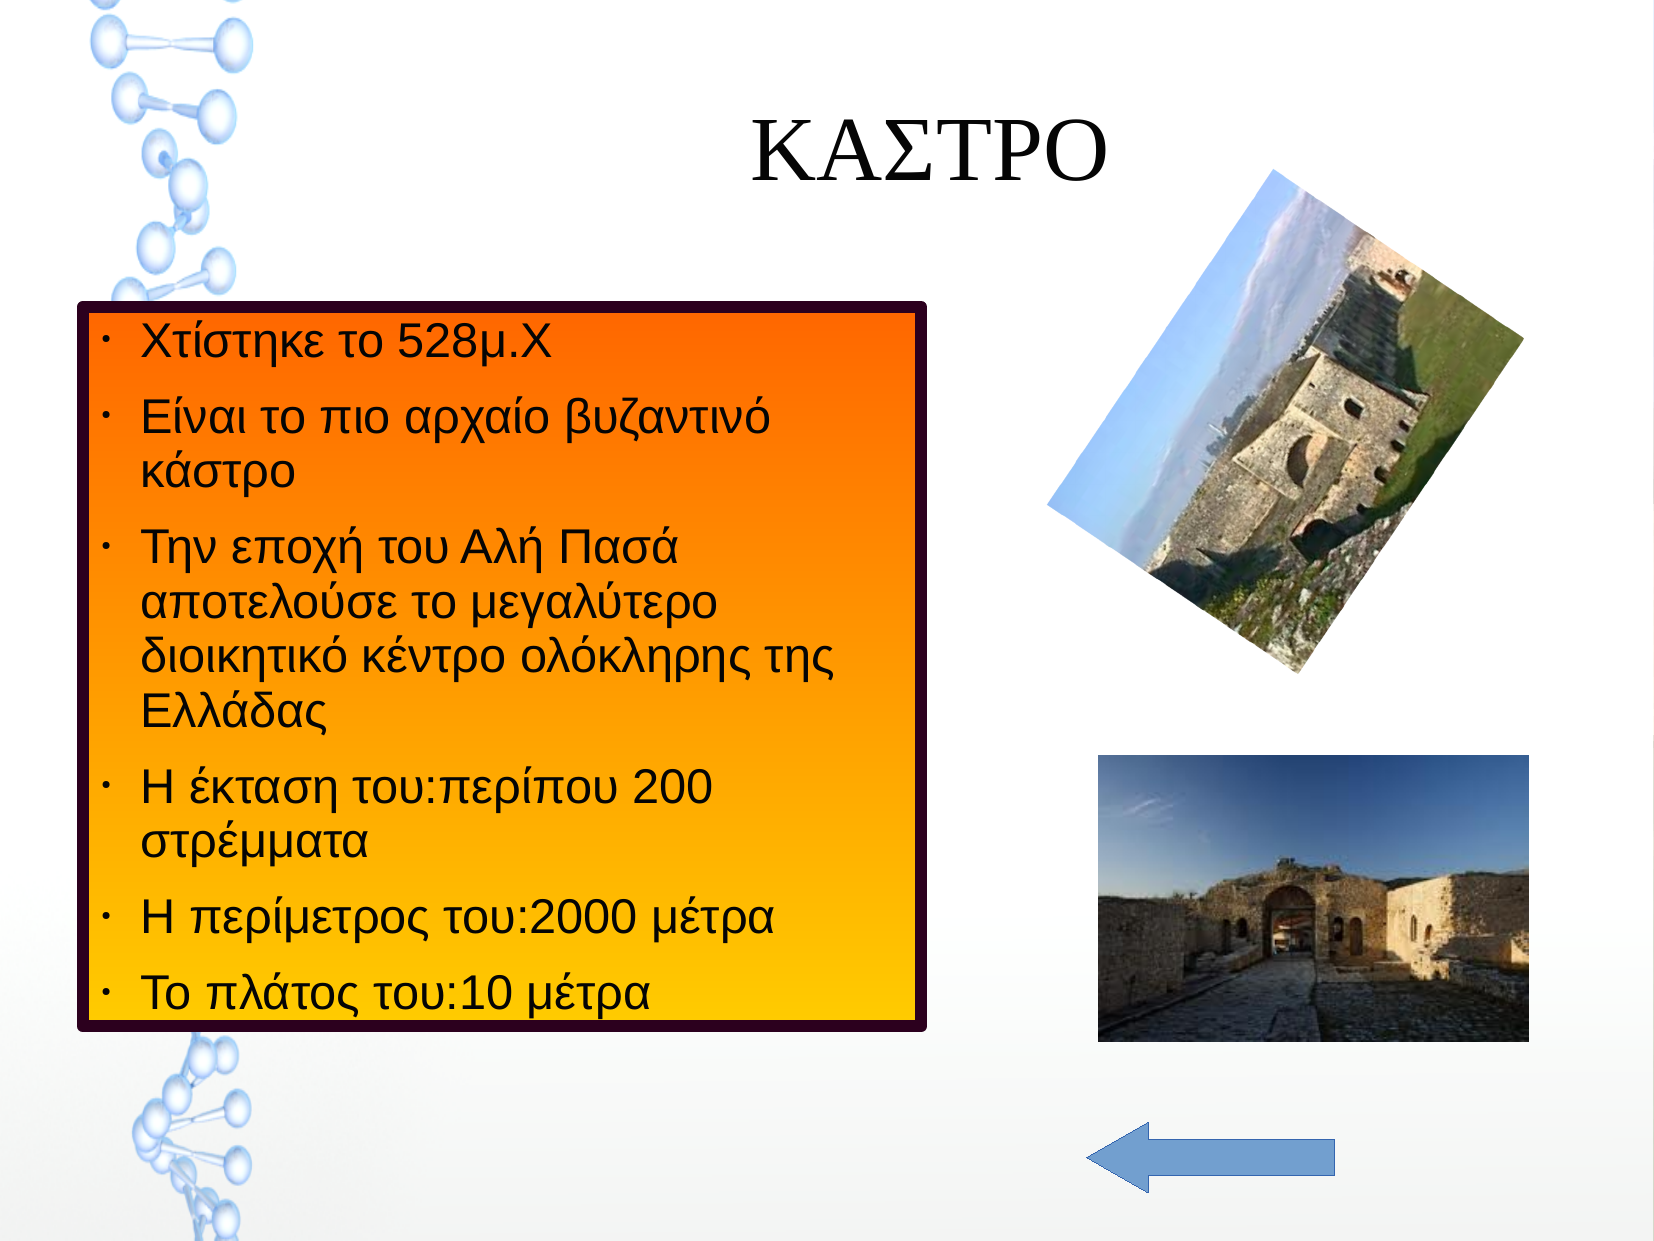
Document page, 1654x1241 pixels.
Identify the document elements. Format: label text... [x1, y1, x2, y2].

picture [0, 0, 1654, 1241]
title ΚΑΣΤΡΟ [265, 47, 1595, 252]
list Χτίστηκε το 528μ.Χ Είναι το πιο αρχαίο βυζαντινό κάστρο Την εποχή του Αλή Πασά αποτελούσε το μεγαλύτερο διοικητικό κέντρο ολόκληρης της Ελλάδας Η έκταση του:περίπου 200 στρέμματα Η περίμετρος του:2000 μέτρα Το πλάτος του:10 μέτρα [82, 307, 922, 1027]
text_box [1086, 1122, 1335, 1193]
